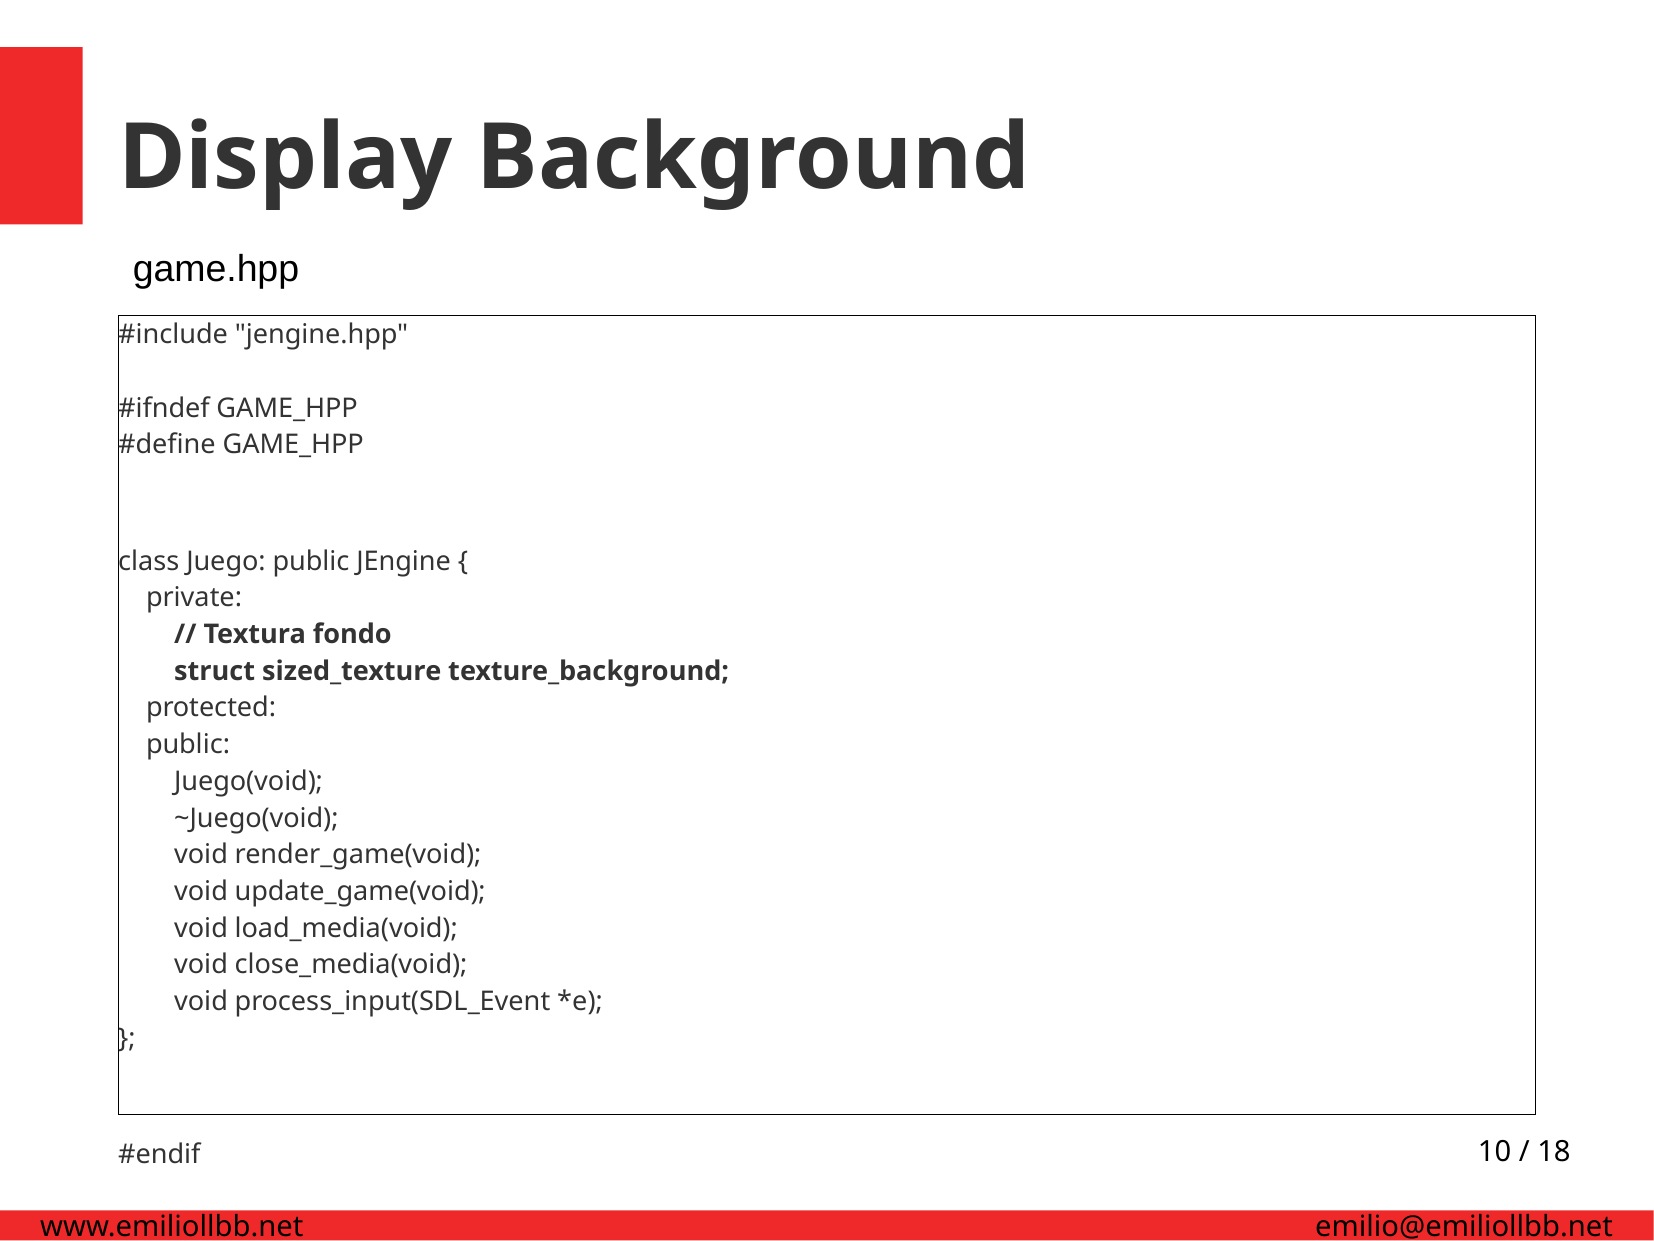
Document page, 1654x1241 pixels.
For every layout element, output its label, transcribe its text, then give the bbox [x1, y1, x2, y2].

text_box game.hpp [118, 240, 571, 297]
list #include "jengine.hpp" #ifndef GAME_HPP #define GAME_HPP class Juego: public JEngine { private: // Textura fondo struct sized_texture texture_background; protected: public: Juego(void); ~Juego(void); void render_game(void); void update_game(void); void load_media(void); void close_media(void); void process_input(SDL_Event *e); }; #endif [118, 315, 1536, 1115]
title Display Background [118, 49, 1571, 257]
